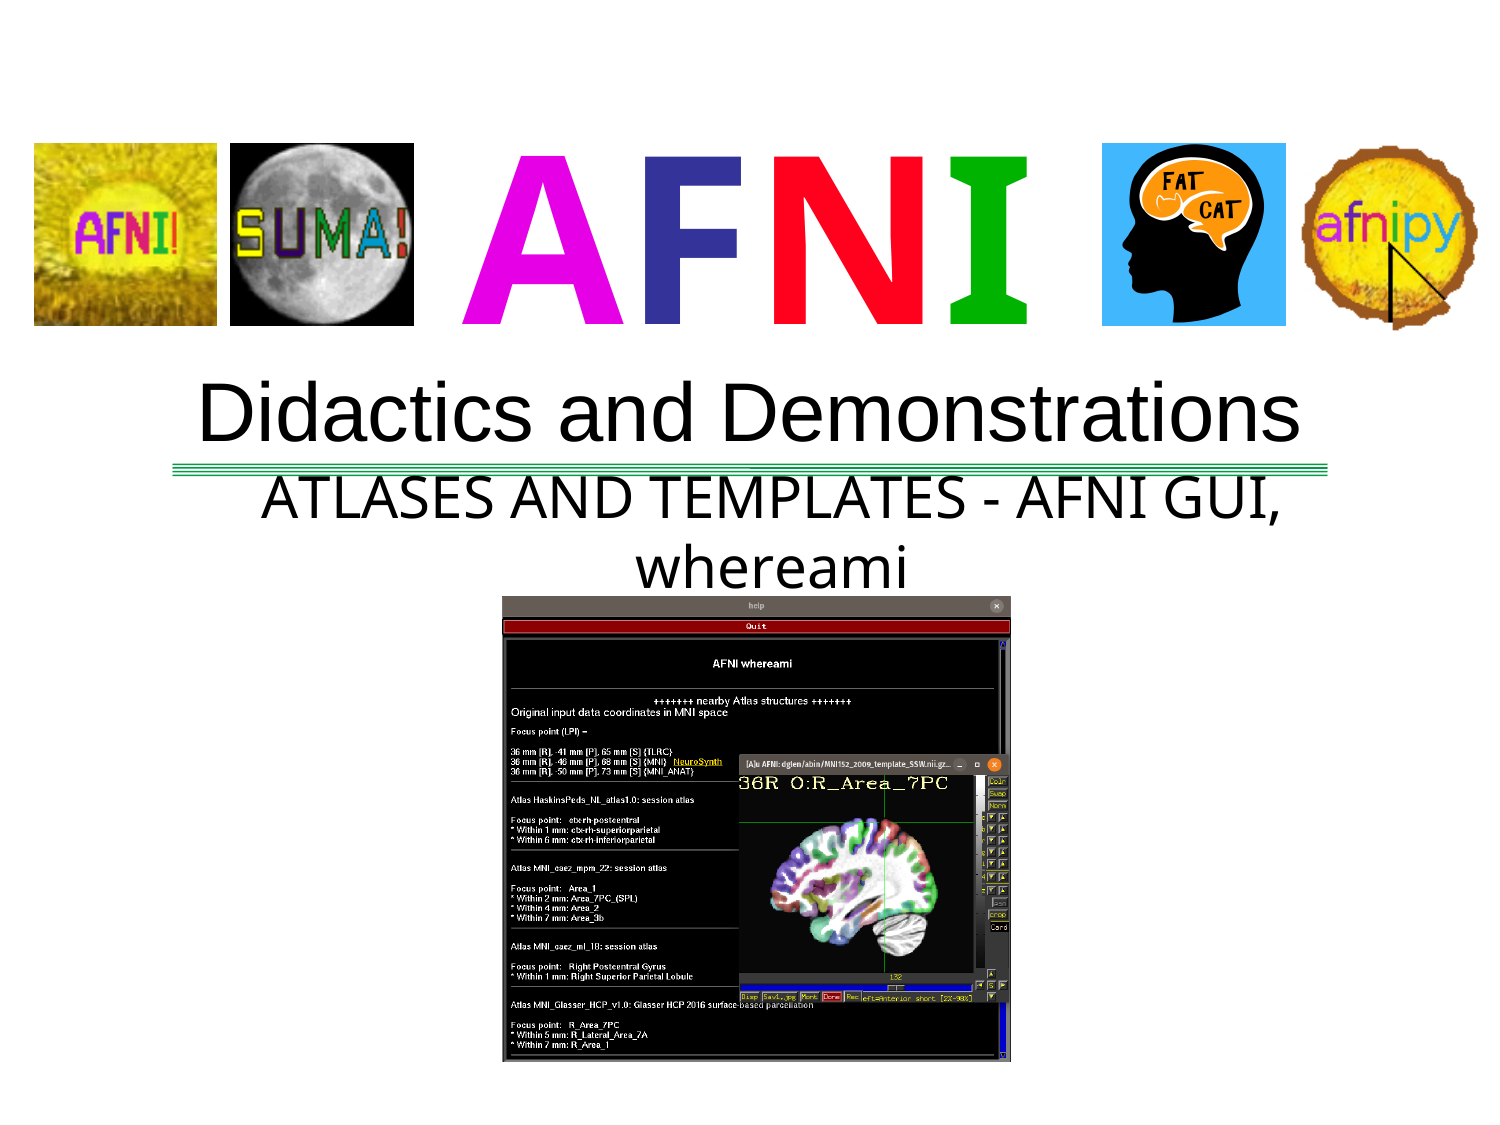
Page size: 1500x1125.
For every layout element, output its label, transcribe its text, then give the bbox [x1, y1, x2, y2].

picture [34, 143, 217, 326]
picture [1293, 137, 1487, 332]
picture [1102, 143, 1286, 326]
picture [230, 143, 414, 326]
picture [502, 596, 1011, 1062]
text_box ATLASES AND TEMPLATES - AFNI GUI, whereami [135, 480, 1411, 581]
title AFNI [433, 59, 1094, 350]
text_box Didactics and Demonstrations [181, 350, 1318, 463]
